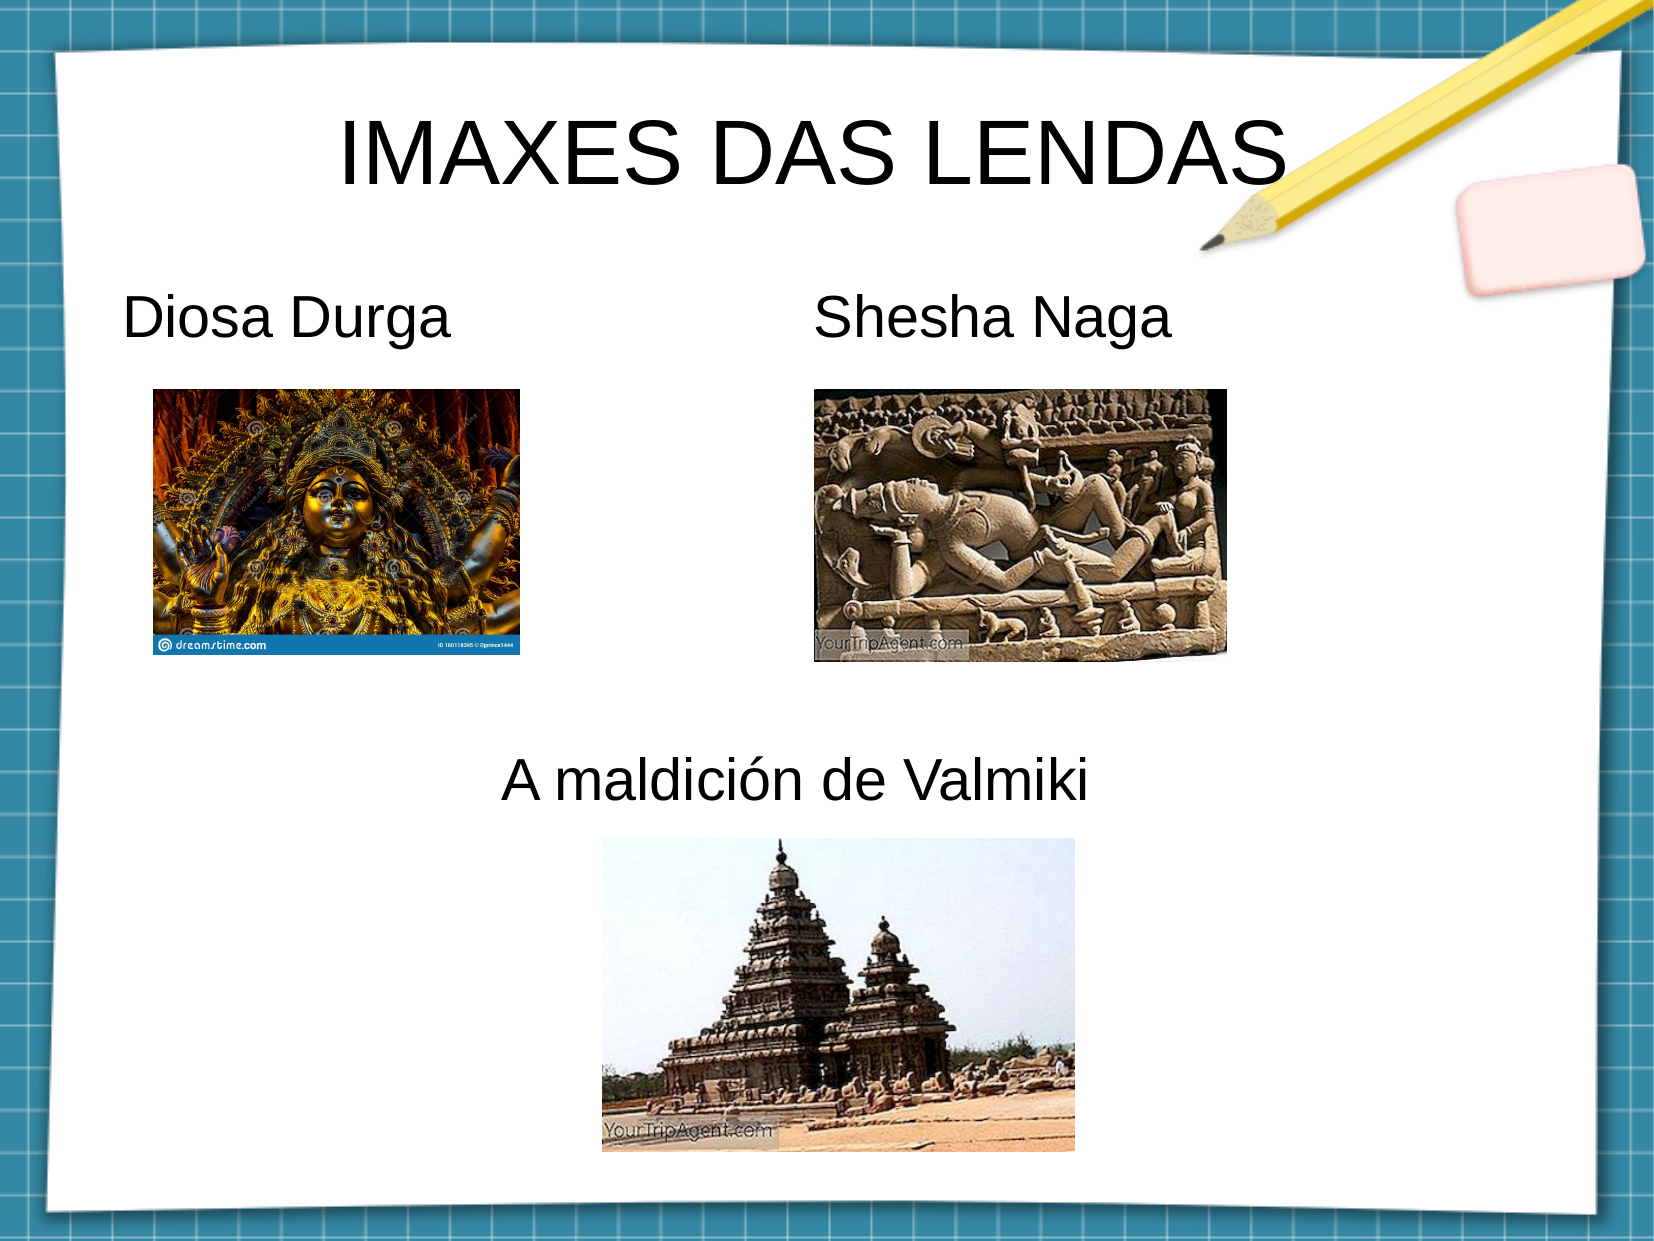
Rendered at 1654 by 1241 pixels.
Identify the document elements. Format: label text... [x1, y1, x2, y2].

picture [0, 0, 1654, 1241]
title IMAXES DAS LENDAS [82, 49, 1571, 257]
list Diosa Durga Shesha Naga A maldición de Valmiki [59, 283, 1548, 1003]
